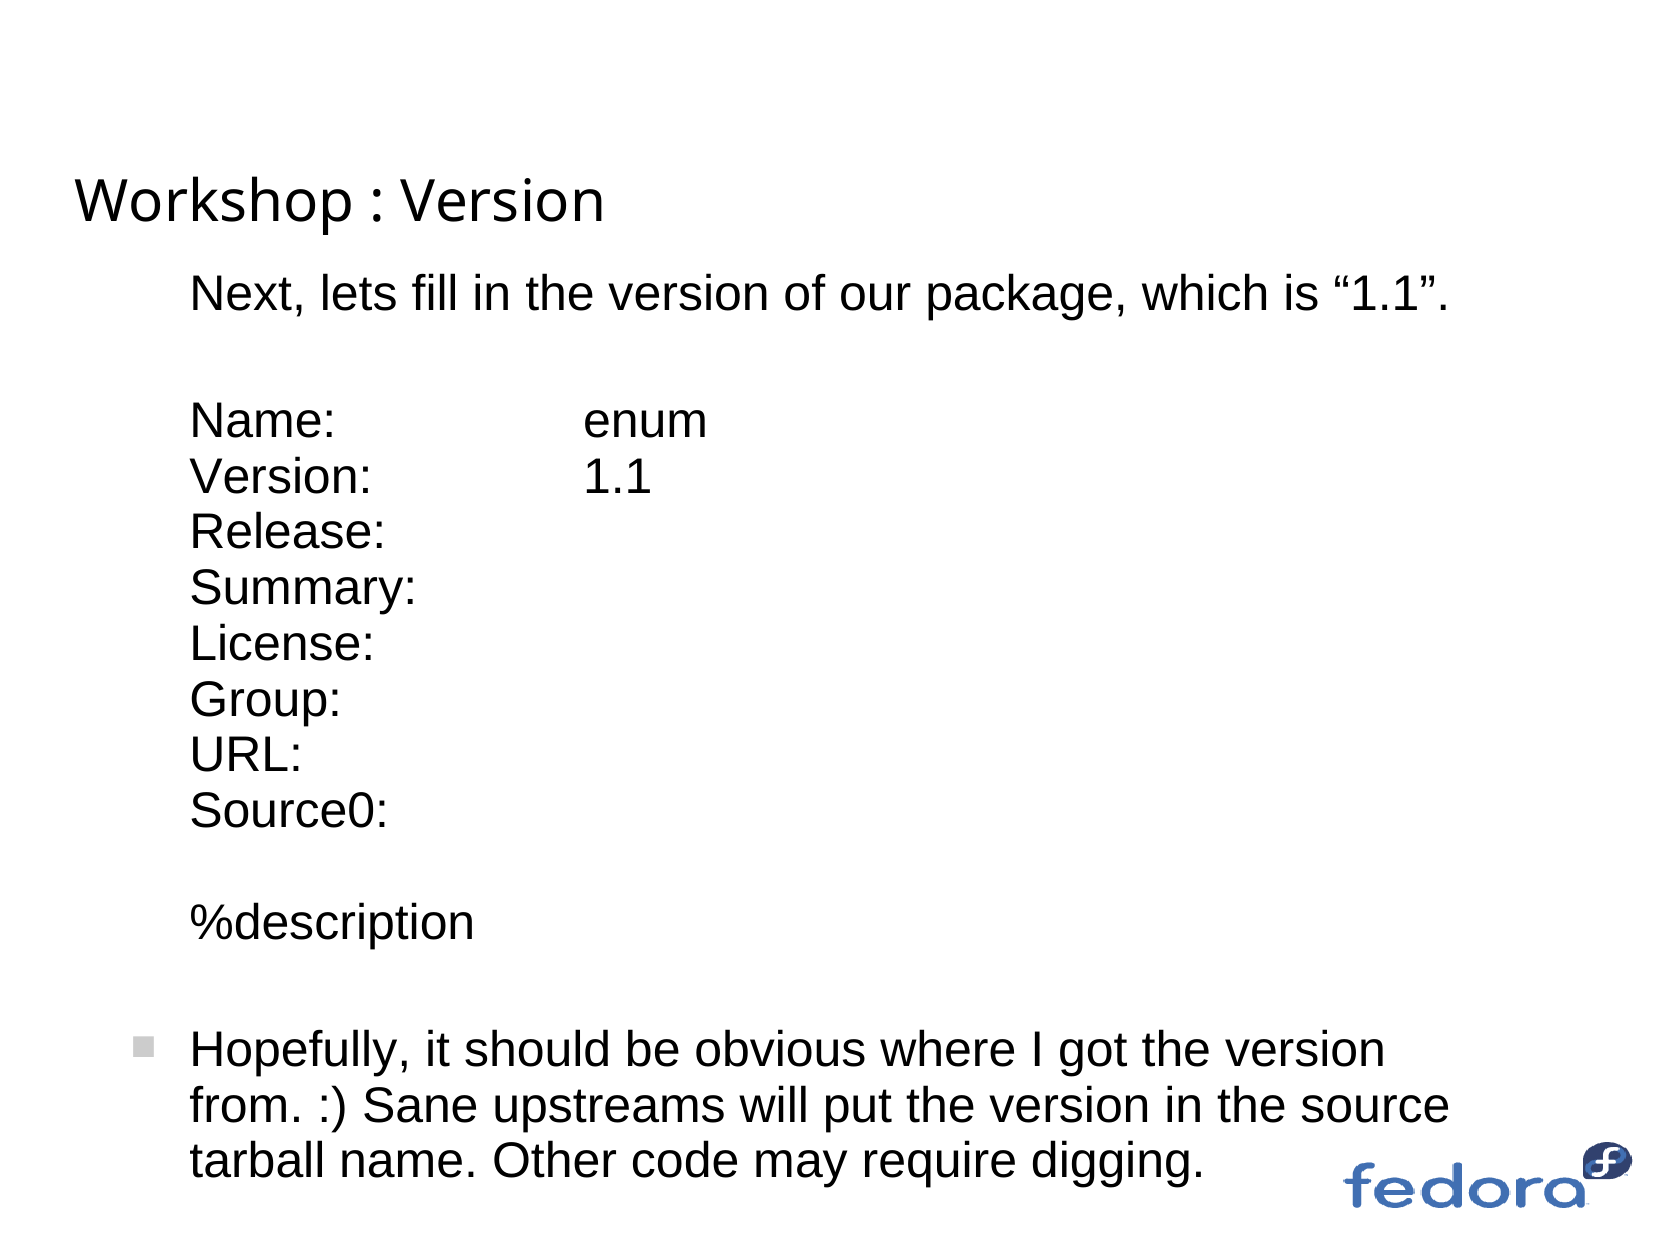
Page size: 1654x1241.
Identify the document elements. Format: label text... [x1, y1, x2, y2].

list Next, lets fill in the version of our package, which is “1.1”. Name: enum Version: 1.1 Release: Summary: License: Group: URL: Source0: %description Hopefully, it should be obvious where I got the version from. :) Sane upstreams will put the version in the source tarball name. Other code may require digging. [77, 264, 1500, 1189]
picture [1332, 1124, 1651, 1227]
title Workshop : Version [74, 140, 1506, 259]
